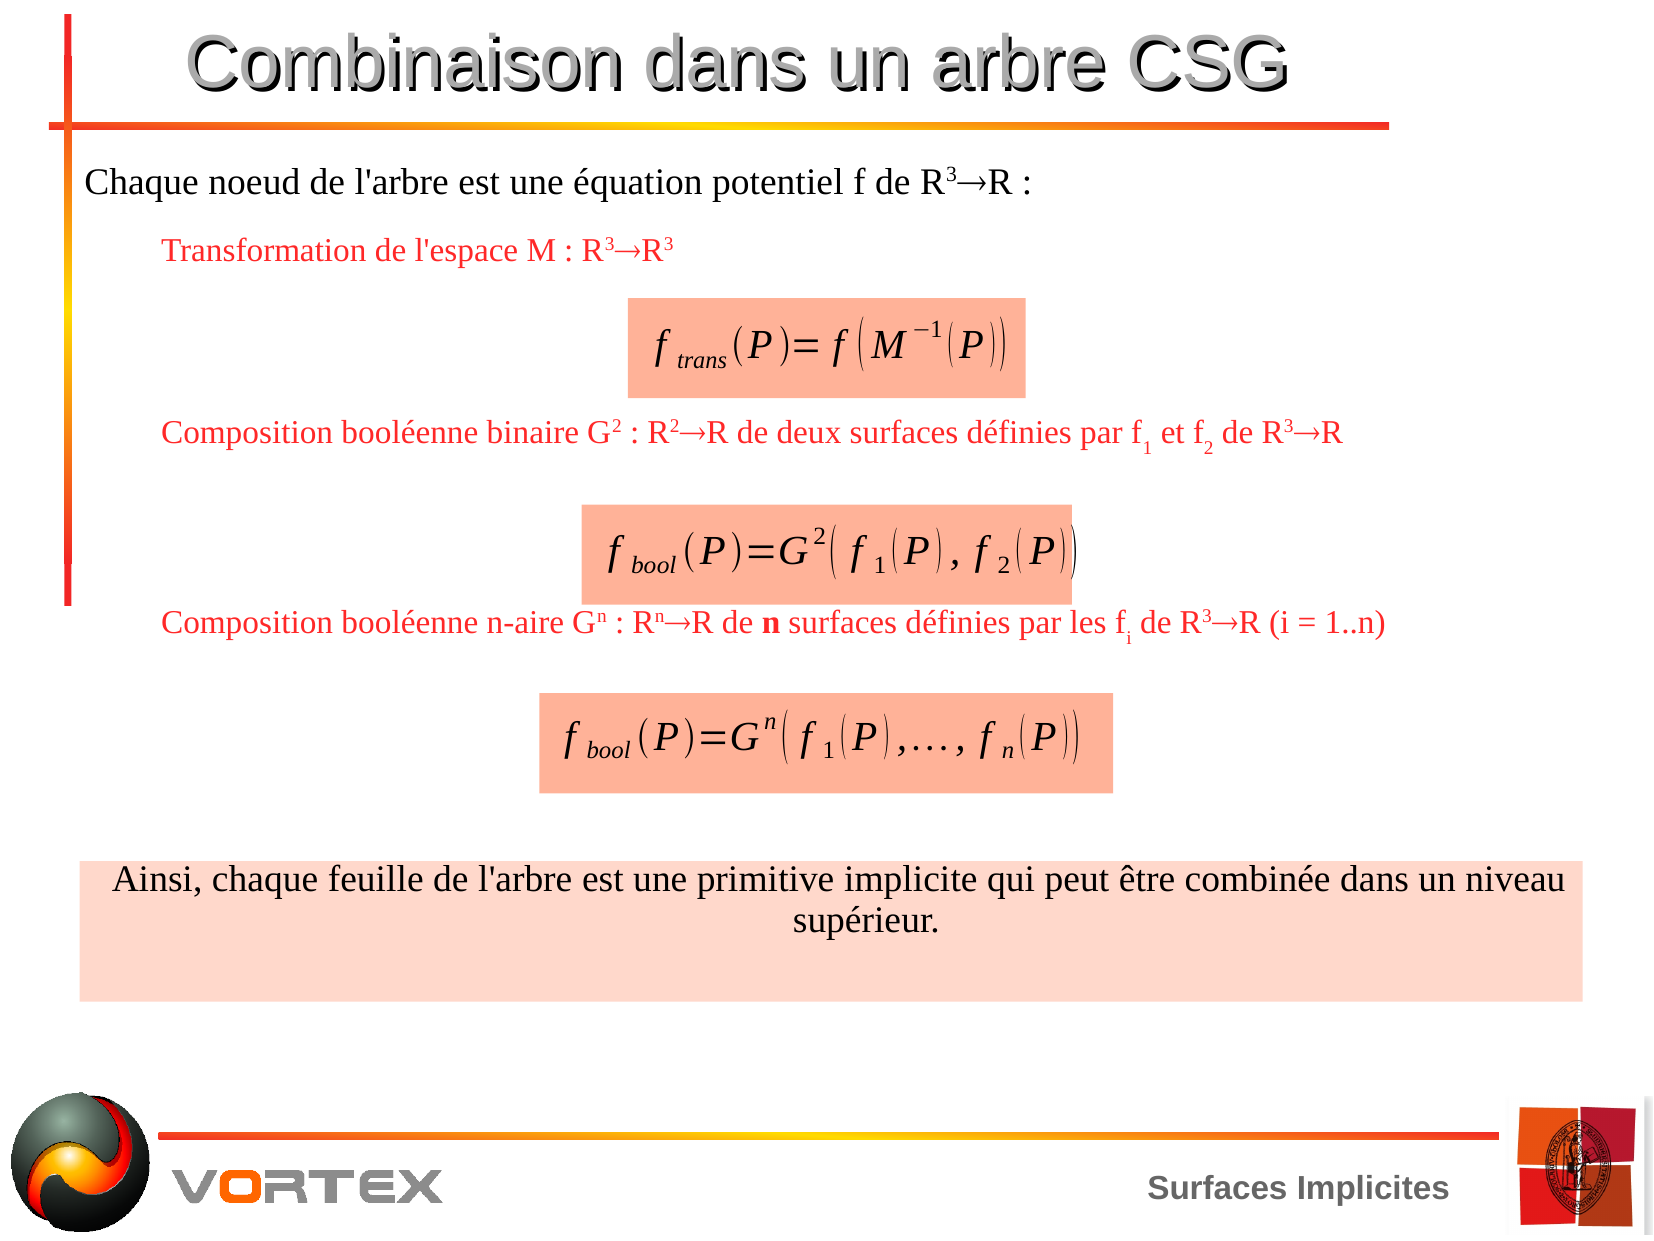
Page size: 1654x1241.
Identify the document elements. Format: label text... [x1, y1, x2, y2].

list Chaque noeud de l'arbre est une équation potentiel f de R3R : Transformation de l'espace M : R3R3 Composition booléenne binaire G2 : R2R de deux surfaces définies par f1 et f2 de R3R Composition booléenne n-aire Gn : RnR de n surfaces définies par les fi de R3R (i = 1..n) Ainsi, chaque feuille de l'arbre est une primitive implicite qui peut être combinée dans un niveau supérieur. [66, 160, 1596, 1103]
title Combinaison dans un arbre CSG [82, 4, 1392, 120]
picture [11, 1092, 443, 1232]
picture [1505, 1096, 1653, 1235]
chart [639, 313, 1014, 374]
chart [548, 707, 1087, 768]
chart [591, 521, 1085, 583]
text_box [539, 693, 1114, 794]
